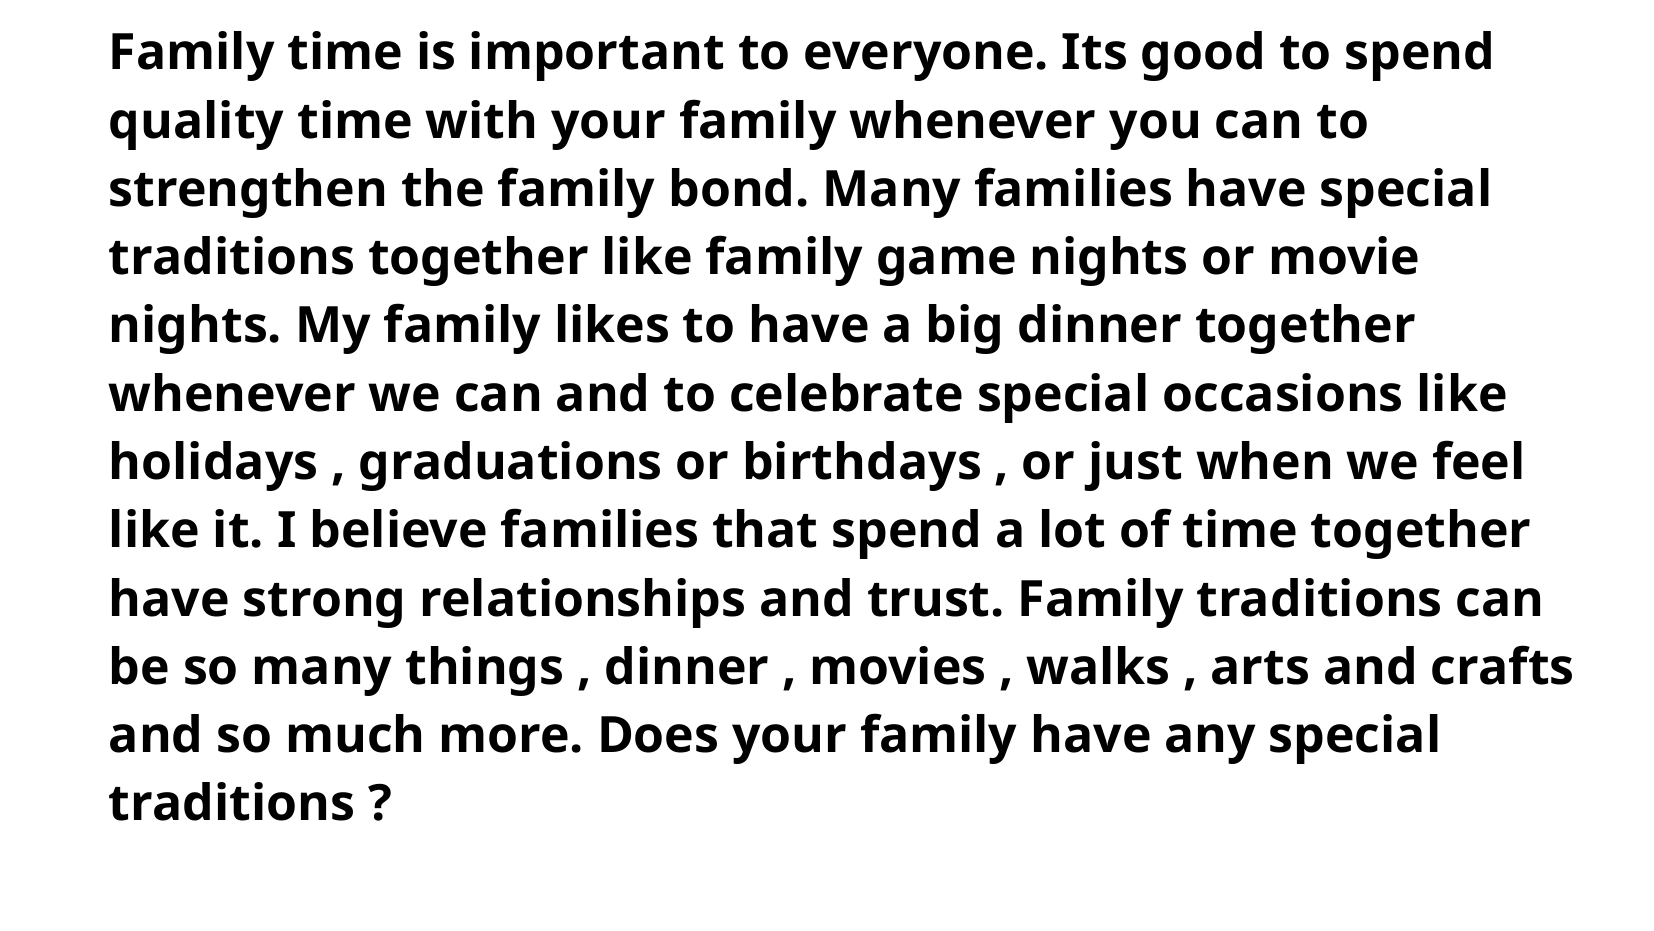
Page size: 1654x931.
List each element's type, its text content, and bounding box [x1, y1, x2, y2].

text_box Family time is important to everyone. Its good to spend quality time with your family whenever you can to strengthen the family bond. Many families have special traditions together like family game nights or movie nights. My family likes to have a big dinner together whenever we can and to celebrate special occasions like holidays , graduations or birthdays , or just when we feel like it. I believe families that spend a lot of time together have strong relationships and trust. Family traditions can be so many things , dinner , movies , walks , arts and crafts and so much more. Does your family have any special traditions ? [0, 0, 1608, 910]
